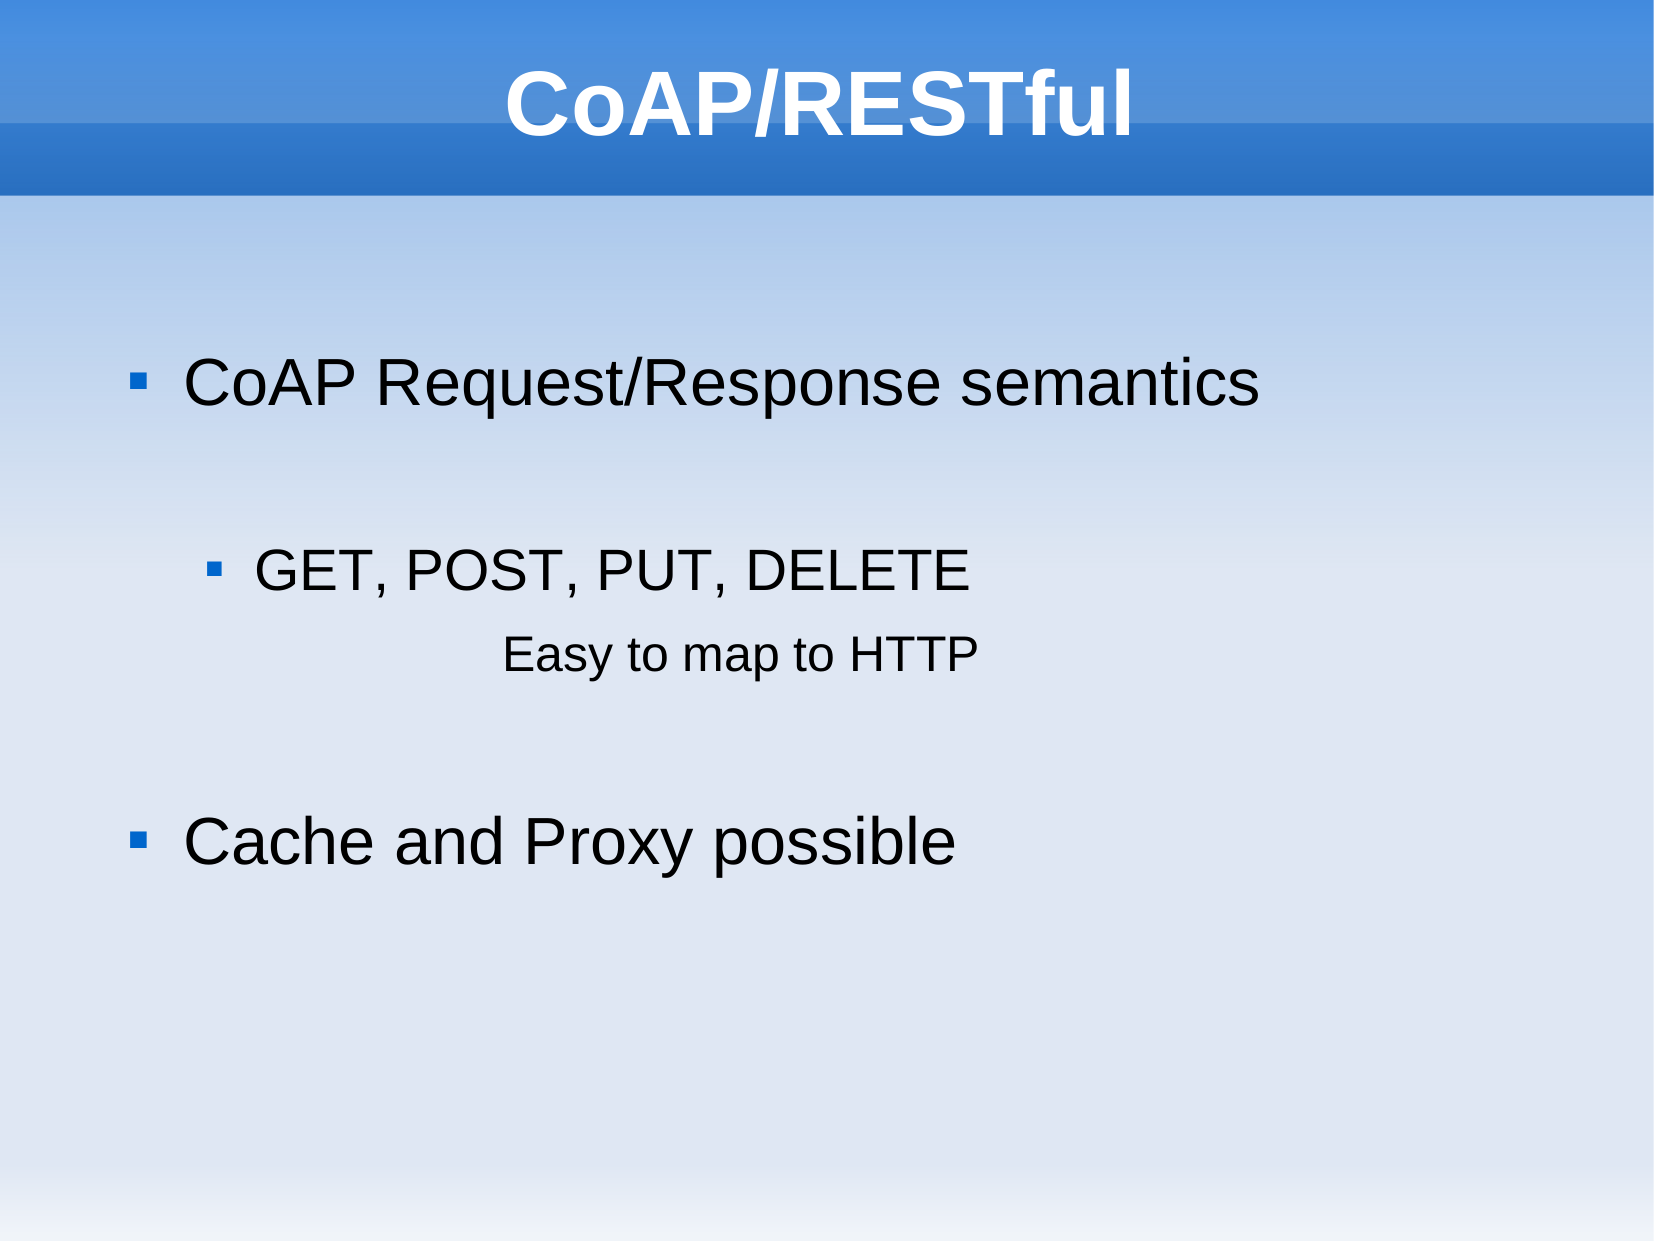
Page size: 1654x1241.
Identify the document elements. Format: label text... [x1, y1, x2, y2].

title CoAP/RESTful [76, 0, 1565, 208]
list CoAP Request/Response semantics GET, POST, PUT, DELETE Easy to map to HTTP Cache and Proxy possible [112, 240, 1601, 1059]
picture [0, 0, 1654, 1241]
